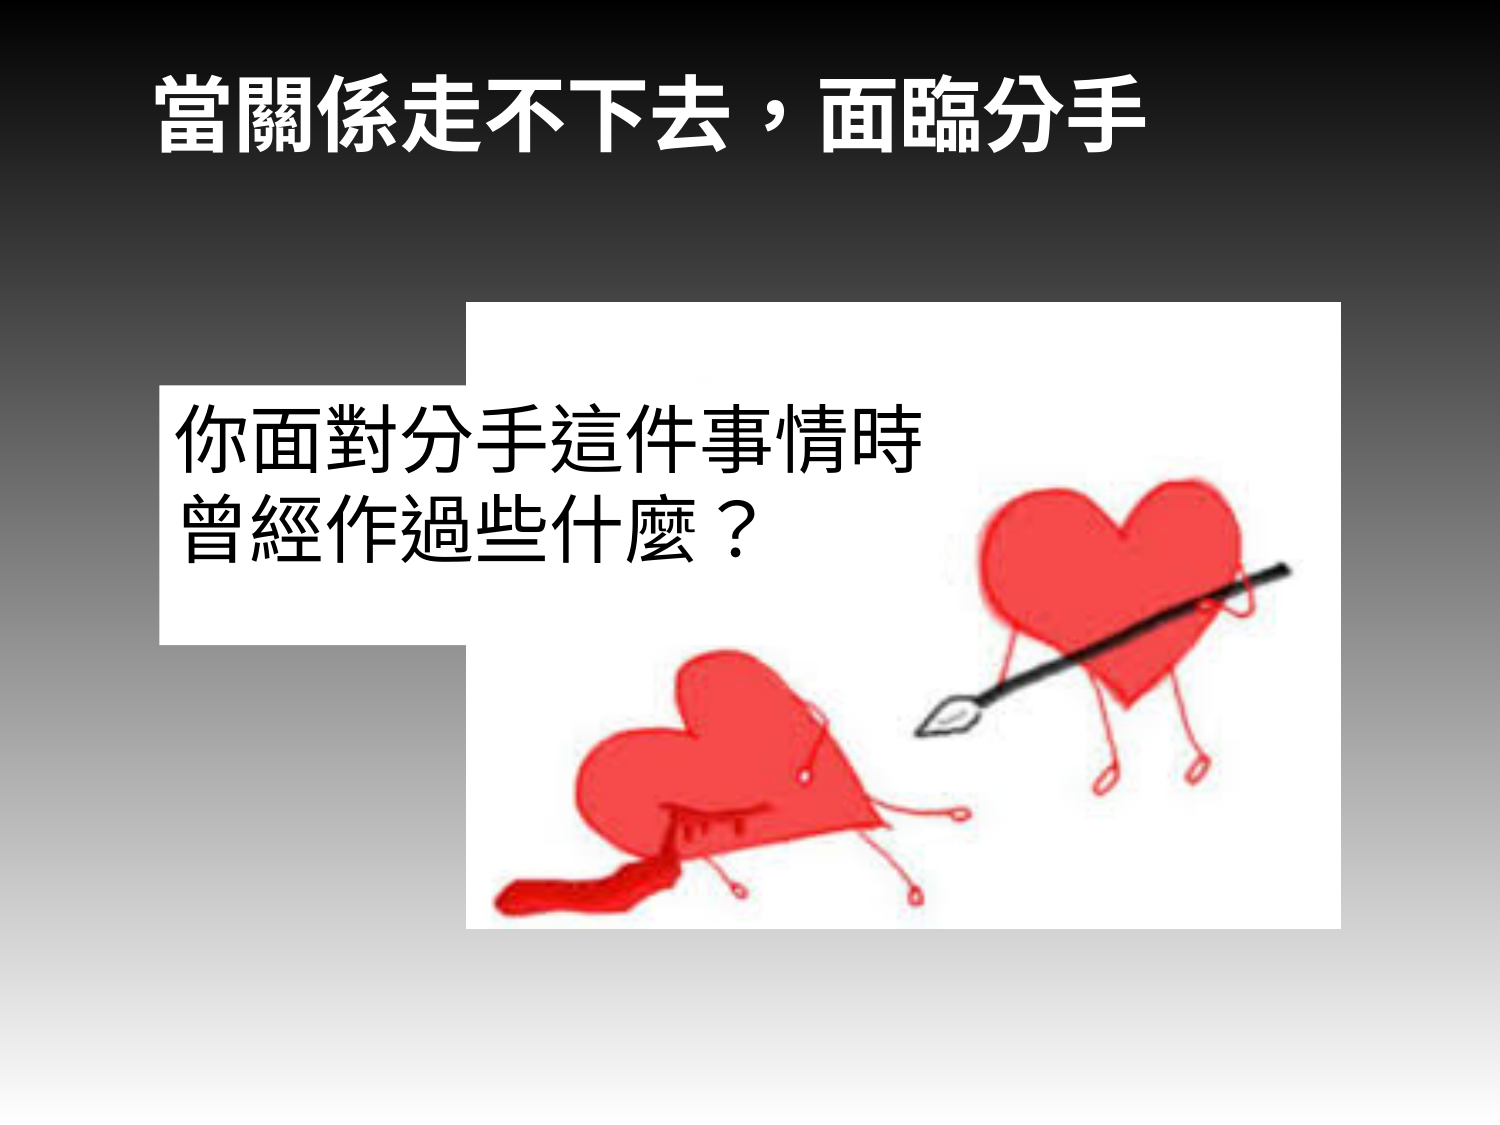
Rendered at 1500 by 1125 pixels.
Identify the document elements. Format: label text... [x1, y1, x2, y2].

list 你面對分手這件事情時曾經作過些什麼？ [159, 385, 940, 646]
picture [466, 302, 1341, 929]
title 當關係走不下去，面臨分手 [135, 54, 1361, 243]
